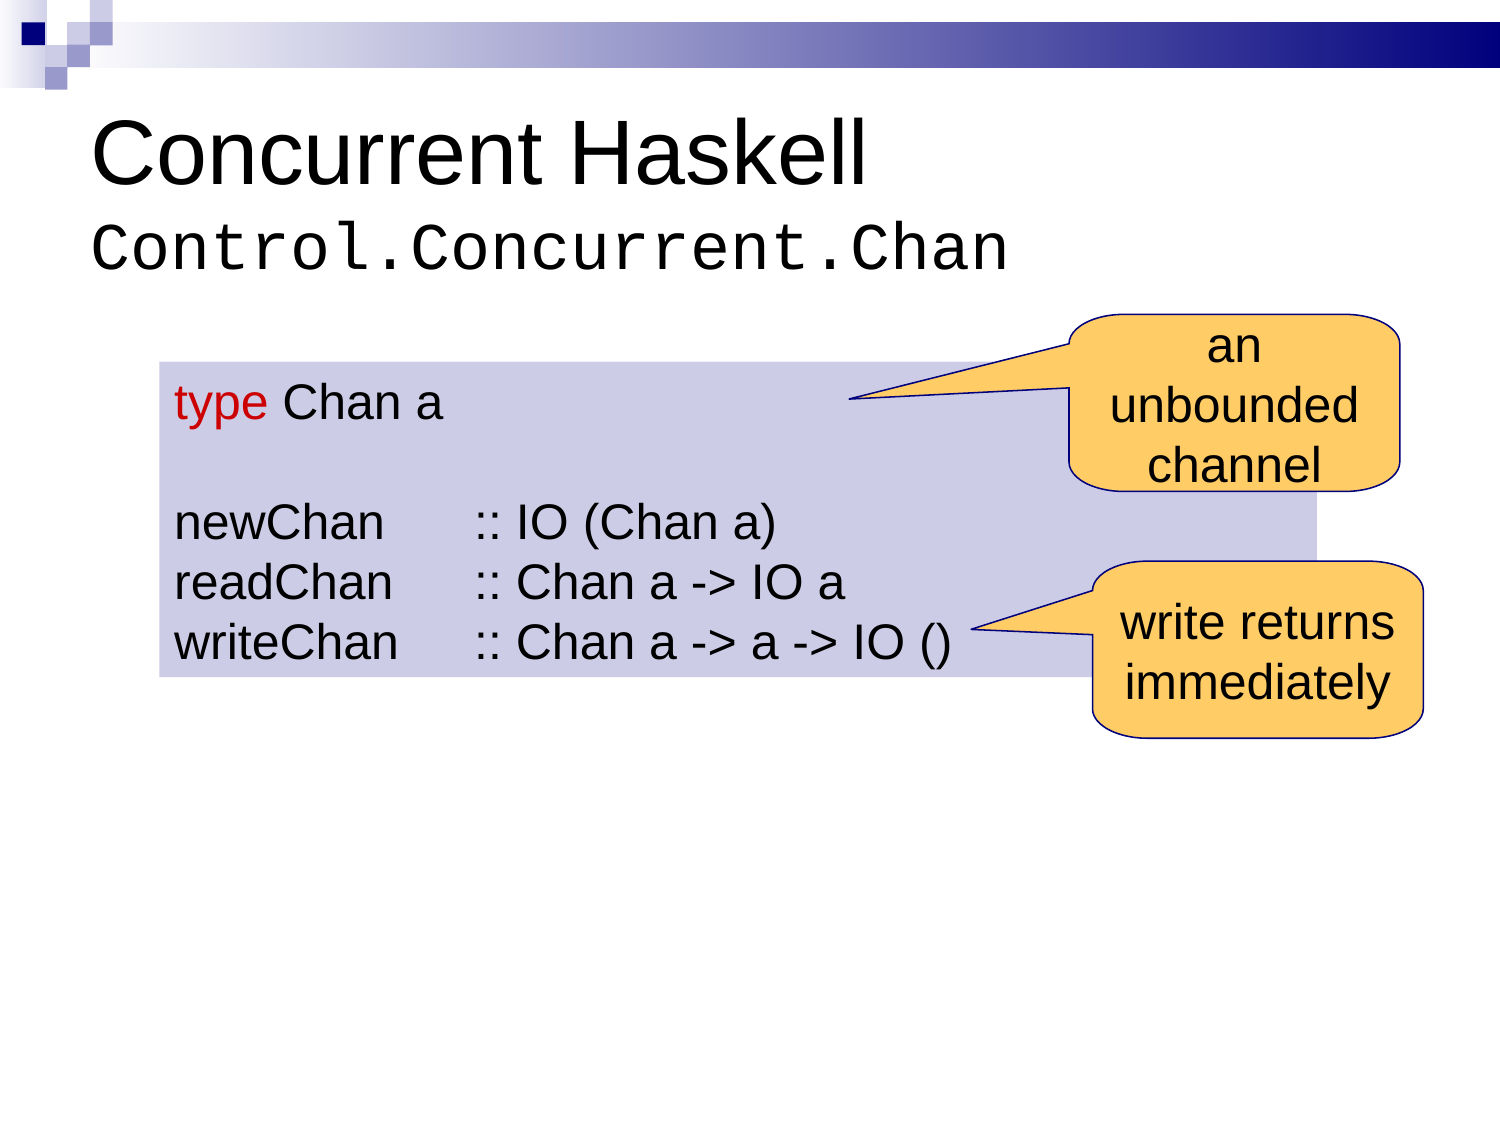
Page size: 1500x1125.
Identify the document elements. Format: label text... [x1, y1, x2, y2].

text_box an unbounded channel [848, 314, 1400, 492]
text_box write returns immediately [970, 561, 1424, 739]
text_box type Chan a newChan :: IO (Chan a) readChan :: Chan a -> IO a writeChan :: Chan a -> a -> IO () [159, 361, 1317, 678]
title Concurrent Haskell Control.Concurrent.Chan [75, 75, 1426, 301]
